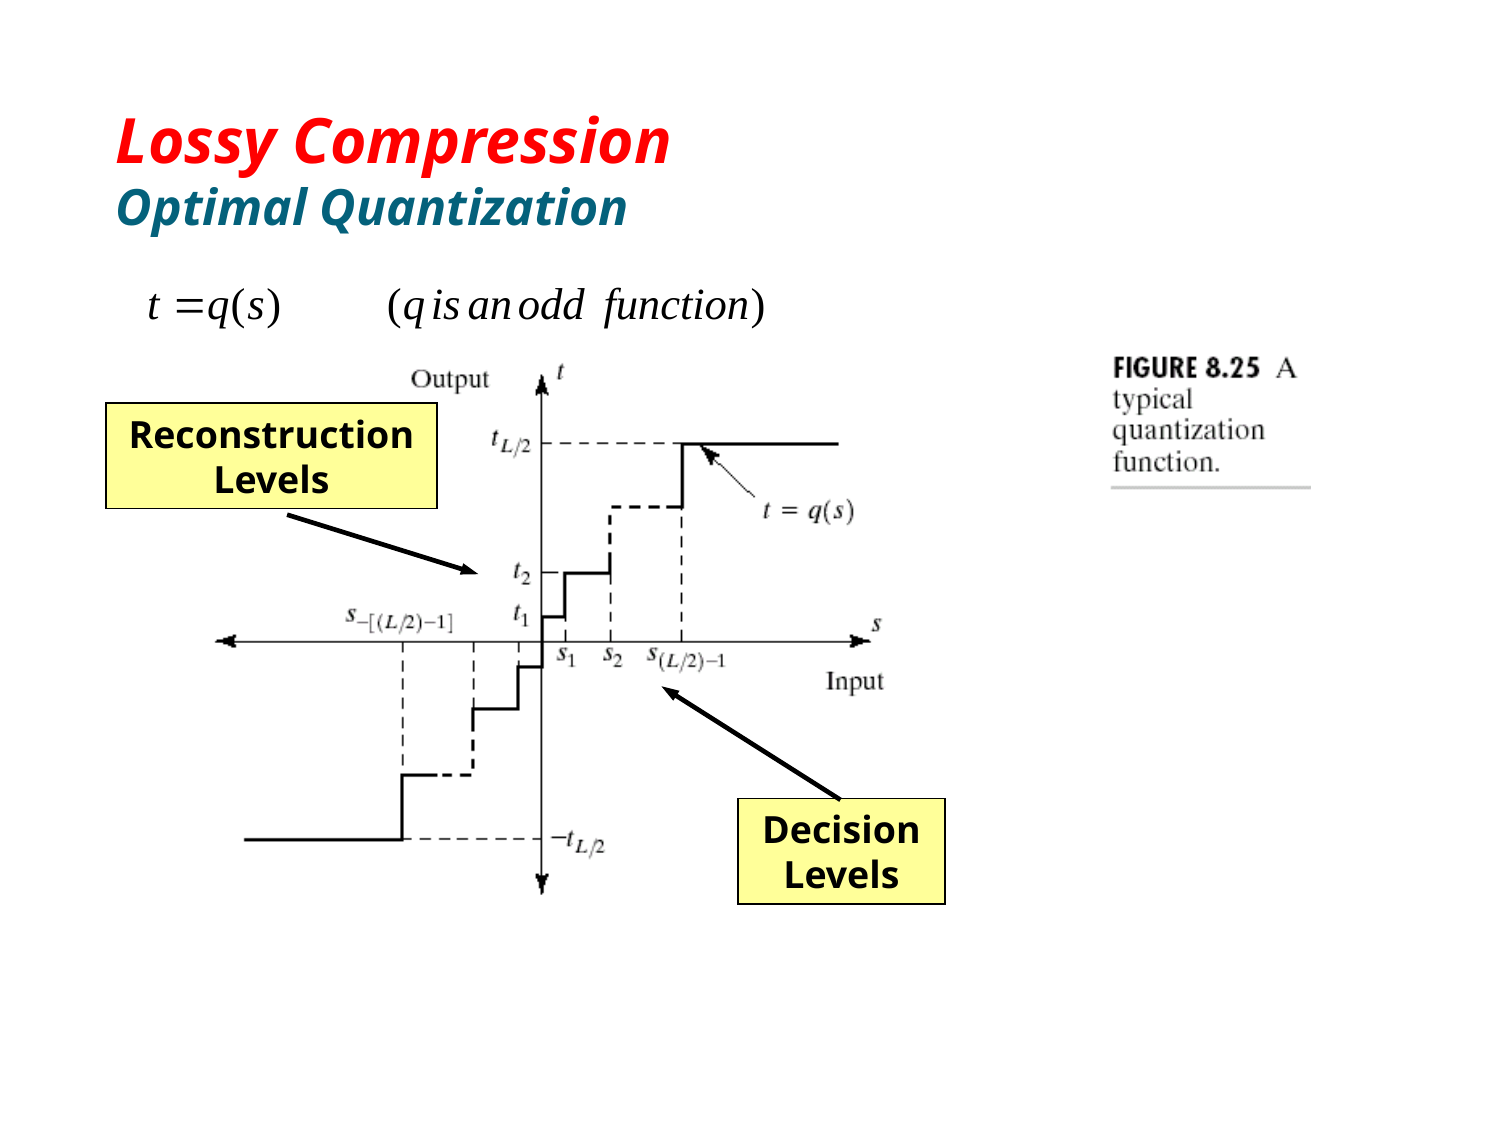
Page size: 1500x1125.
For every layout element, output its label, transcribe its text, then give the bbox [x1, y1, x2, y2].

chart [141, 278, 774, 339]
text_box Decision Levels [738, 798, 946, 905]
text_box Reconstruction Levels [106, 403, 438, 509]
picture [188, 350, 1311, 916]
text_box Lossy Compression Optimal Quantization [101, 55, 1377, 244]
